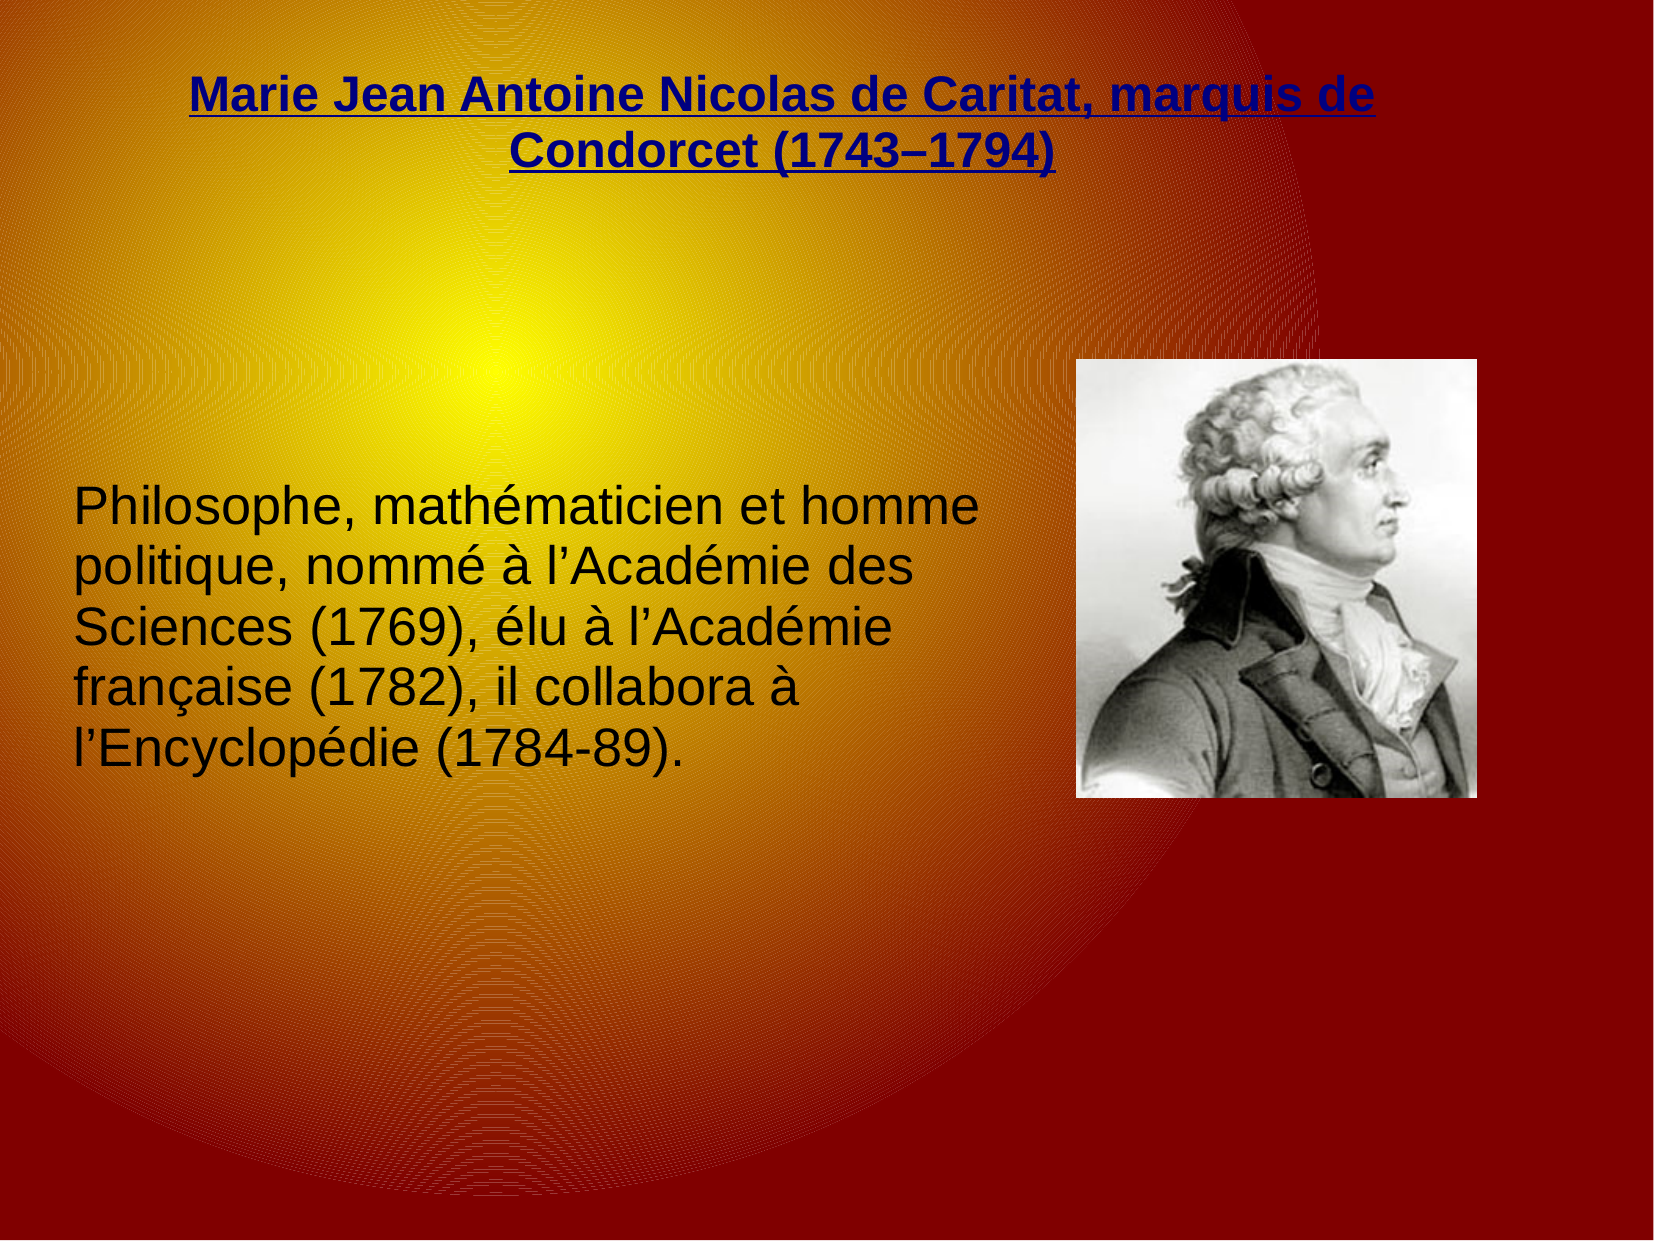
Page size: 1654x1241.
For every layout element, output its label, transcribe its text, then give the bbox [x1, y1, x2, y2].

text_box Philosophe, mathématicien et homme politique, nommé à l’Académie des Sciences (1769), élu à l’Académie française (1782), il collabora à l’Encyclopédie (1784-89). [59, 383, 1063, 788]
picture [1076, 359, 1477, 798]
text_box Marie Jean Antoine Nicolas de Caritat, marquis de Condorcet (1743–1794) [88, 59, 1477, 188]
